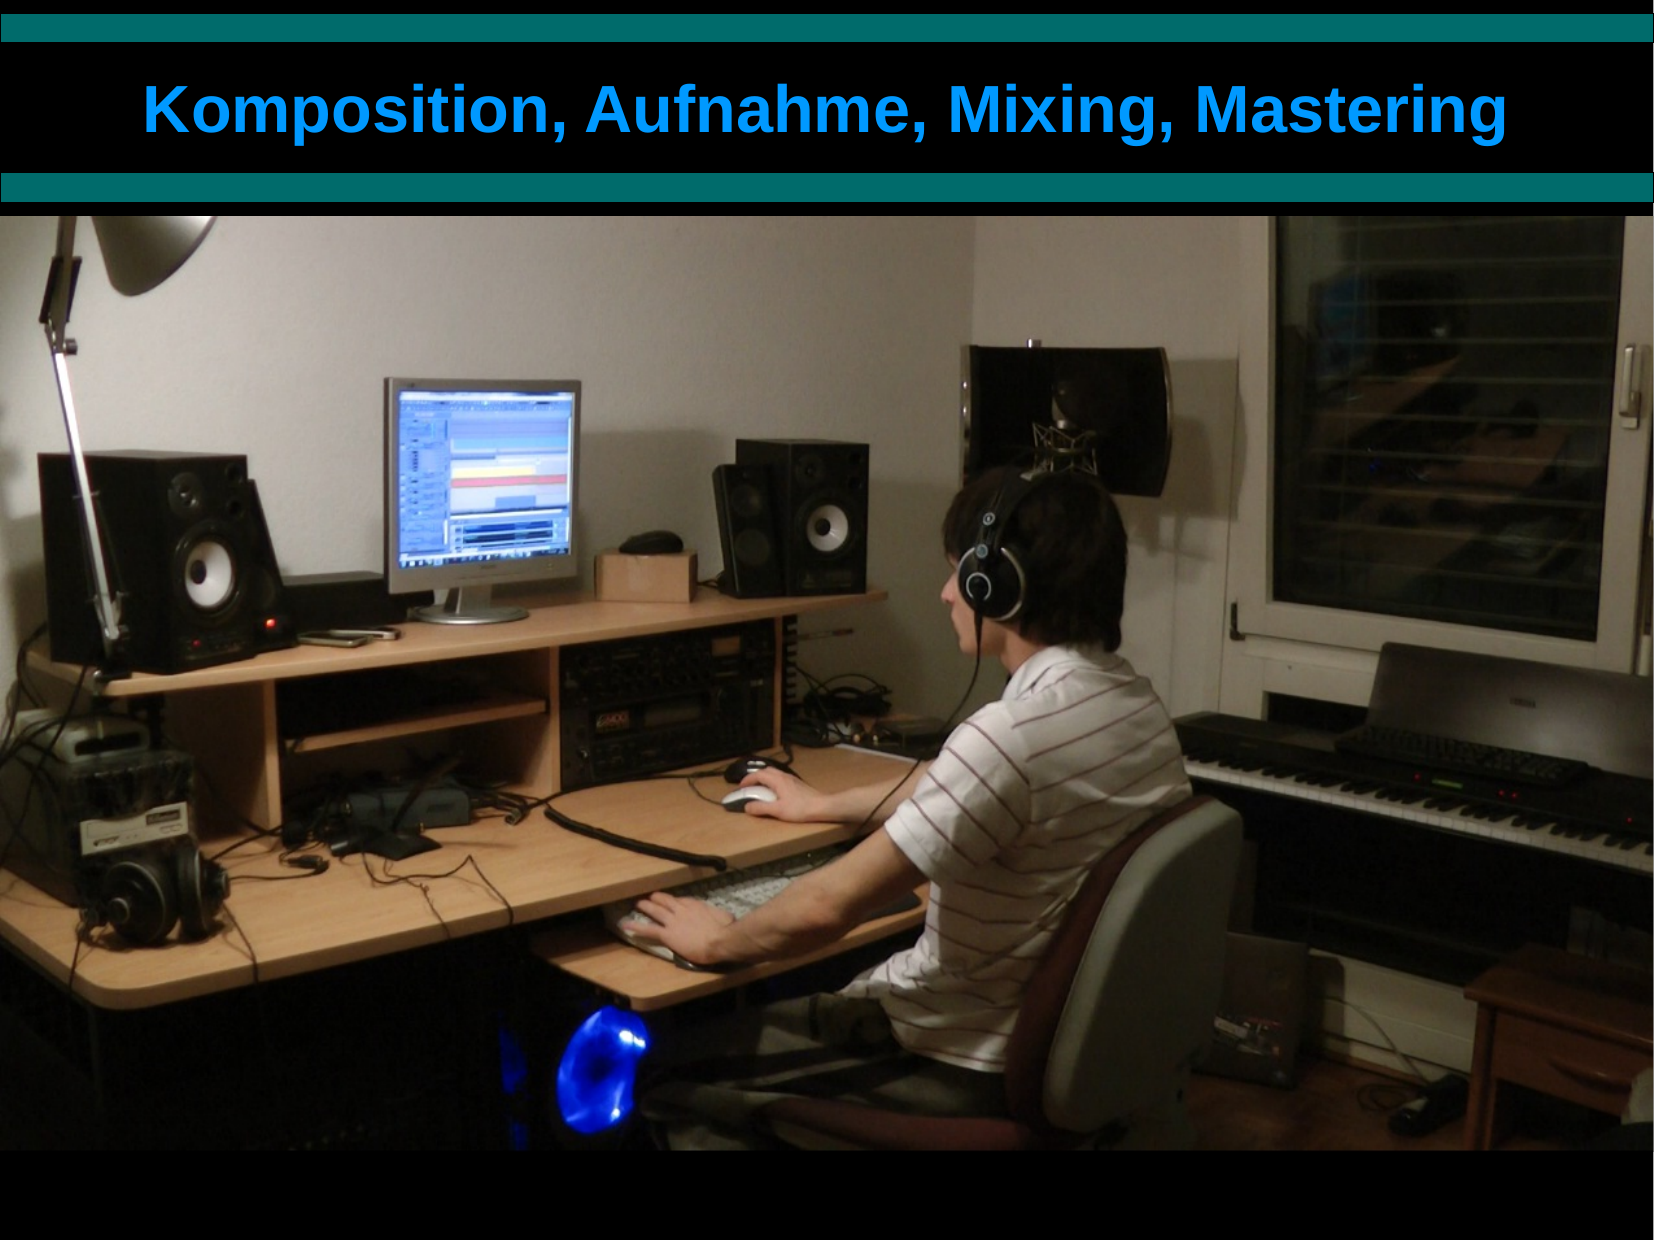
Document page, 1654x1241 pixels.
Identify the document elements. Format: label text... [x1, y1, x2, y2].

picture [0, 216, 1654, 1152]
text_box [0, 13, 1654, 43]
text_box [0, 172, 1654, 203]
text_box Komposition, Aufnahme, Mixing, Mastering [0, 64, 1654, 155]
